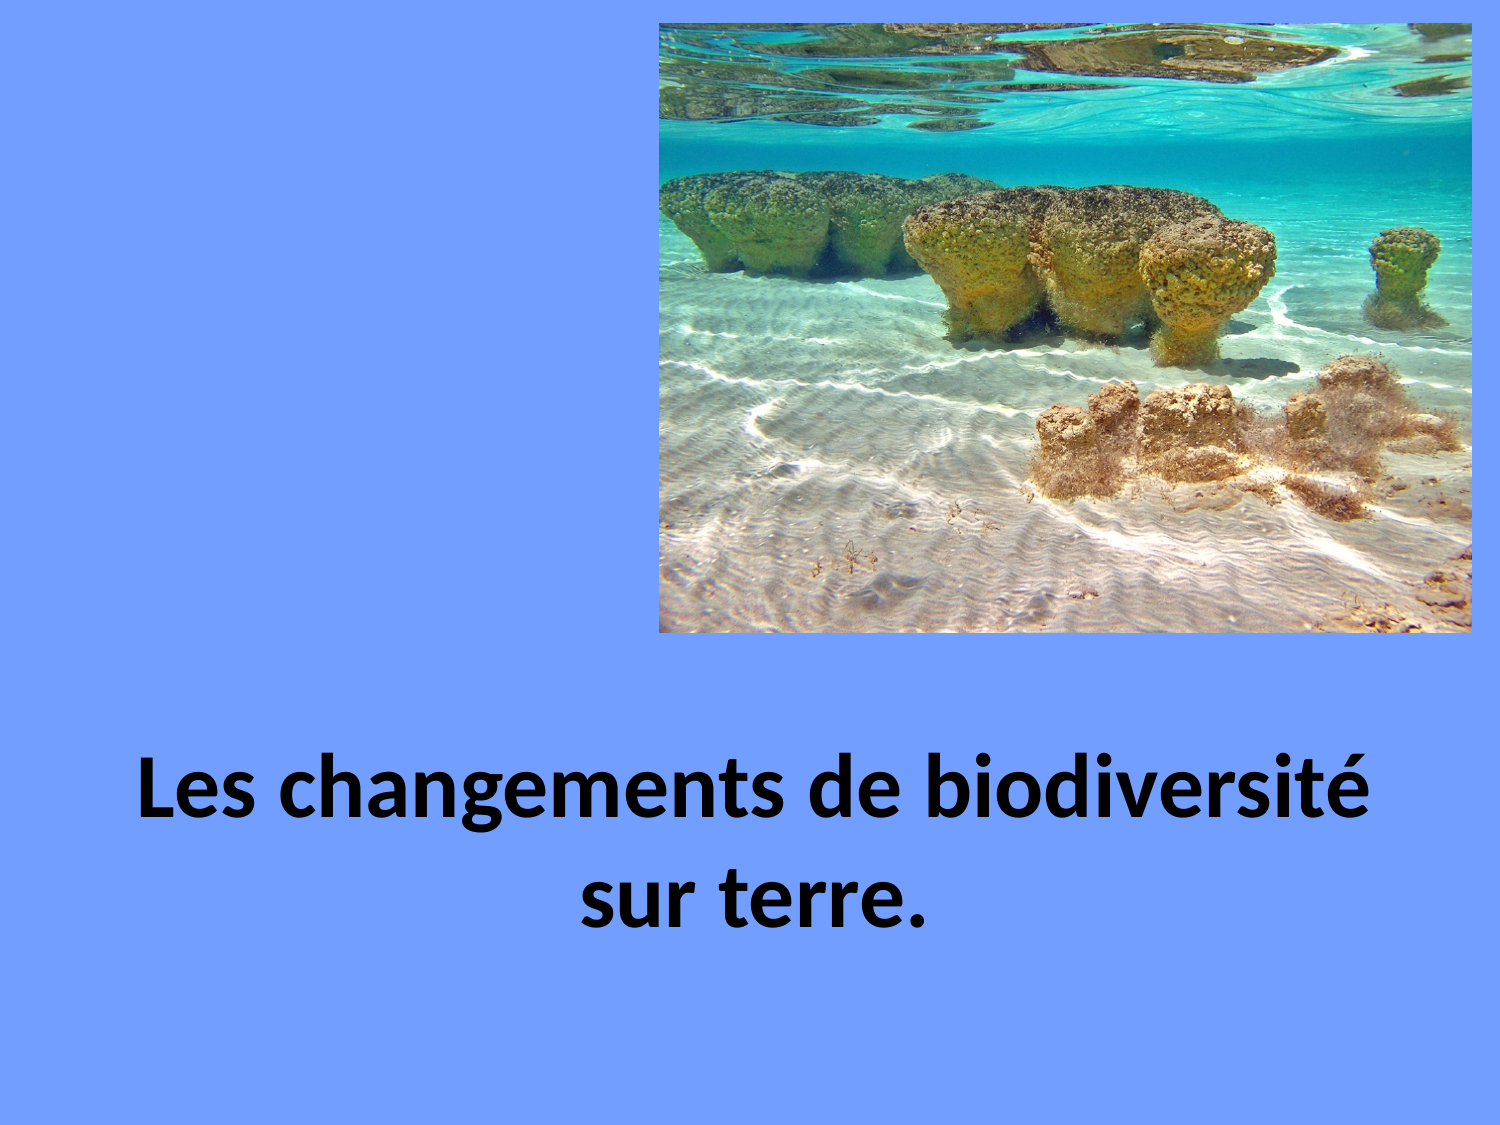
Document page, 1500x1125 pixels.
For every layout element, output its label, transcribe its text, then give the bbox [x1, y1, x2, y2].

title Les changements de biodiversité sur terre. [117, 714, 1393, 956]
picture [659, 23, 1472, 633]
